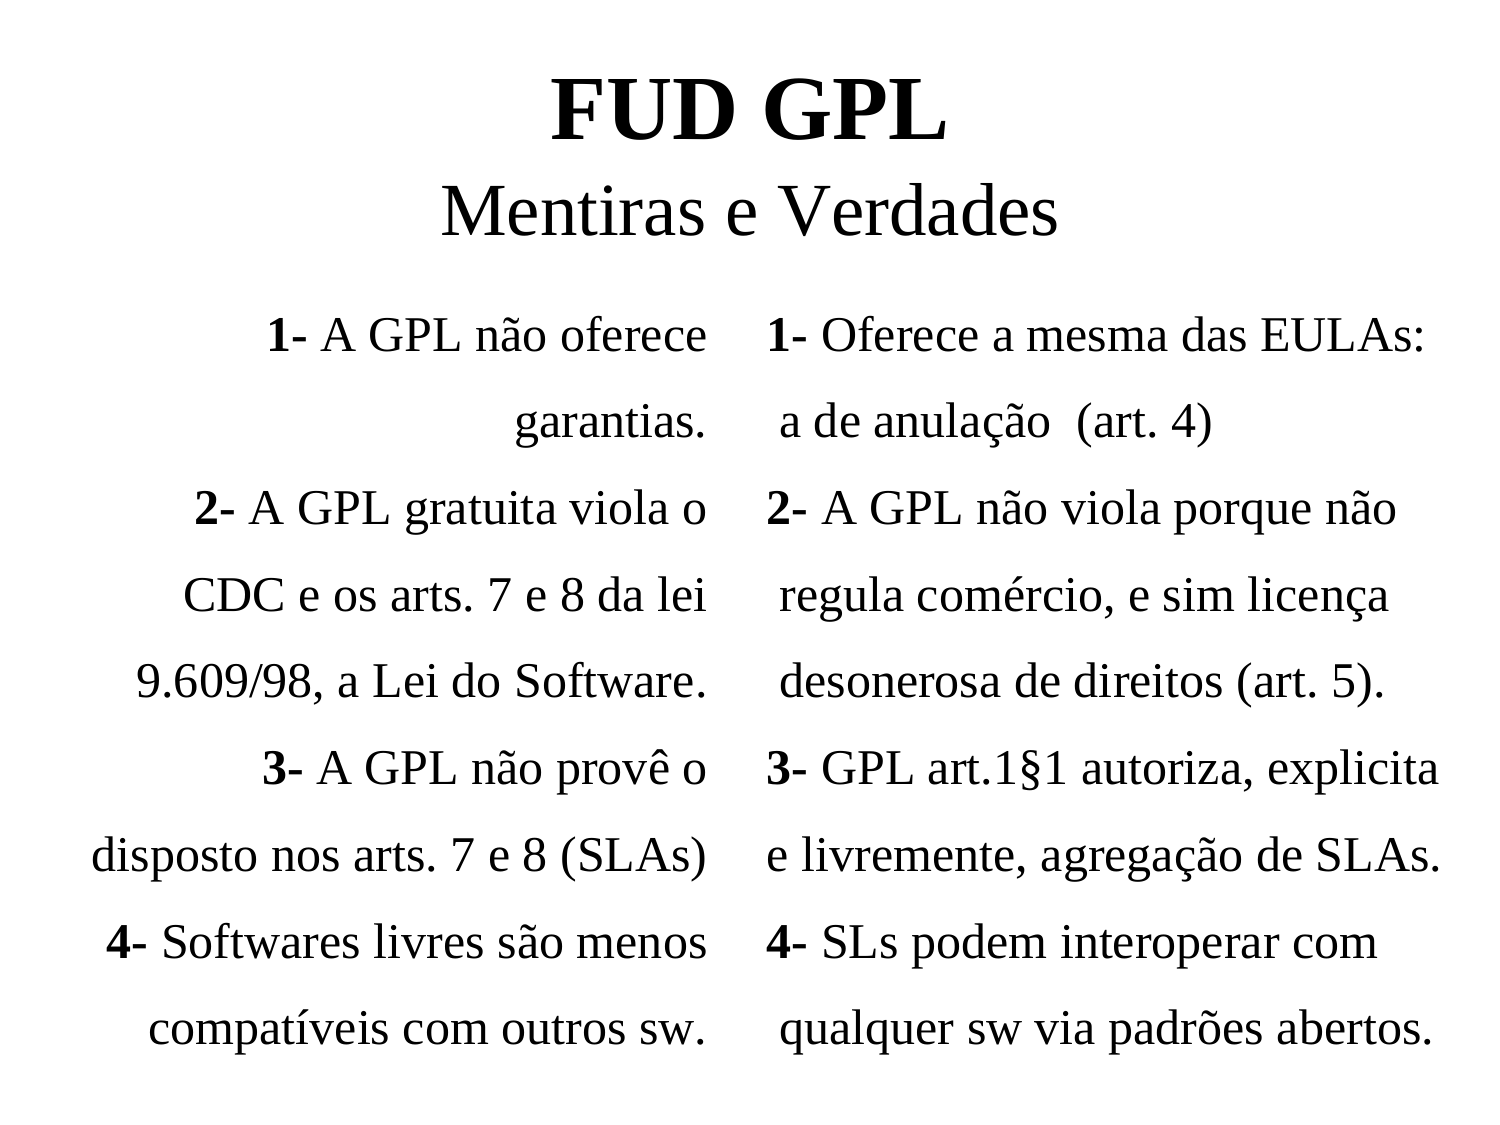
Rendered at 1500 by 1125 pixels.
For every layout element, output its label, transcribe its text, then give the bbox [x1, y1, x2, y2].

text_box 1- Oferece a mesma das EULAs: a de anulação (art. 4) 2- A GPL não viola porque não regula comércio, e sim licença desonerosa de direitos (art. 5). 3- GPL art.1§1 autoriza, explicita e livremente, agregação de SLAs. 4- SLs podem interoperar com qualquer sw via padrões abertos. [751, 267, 1500, 1071]
title FUD GPL Mentiras e Verdades [58, 39, 1443, 271]
text_box 1- A GPL não oferece garantias. 2- A GPL gratuita viola o CDC e os arts. 7 e 8 da lei 9.609/98, a Lei do Software. 3- A GPL não provê o disposto nos arts. 7 e 8 (SLAs) 4- Softwares livres são menos compatíveis com outros sw. [68, 267, 723, 1125]
